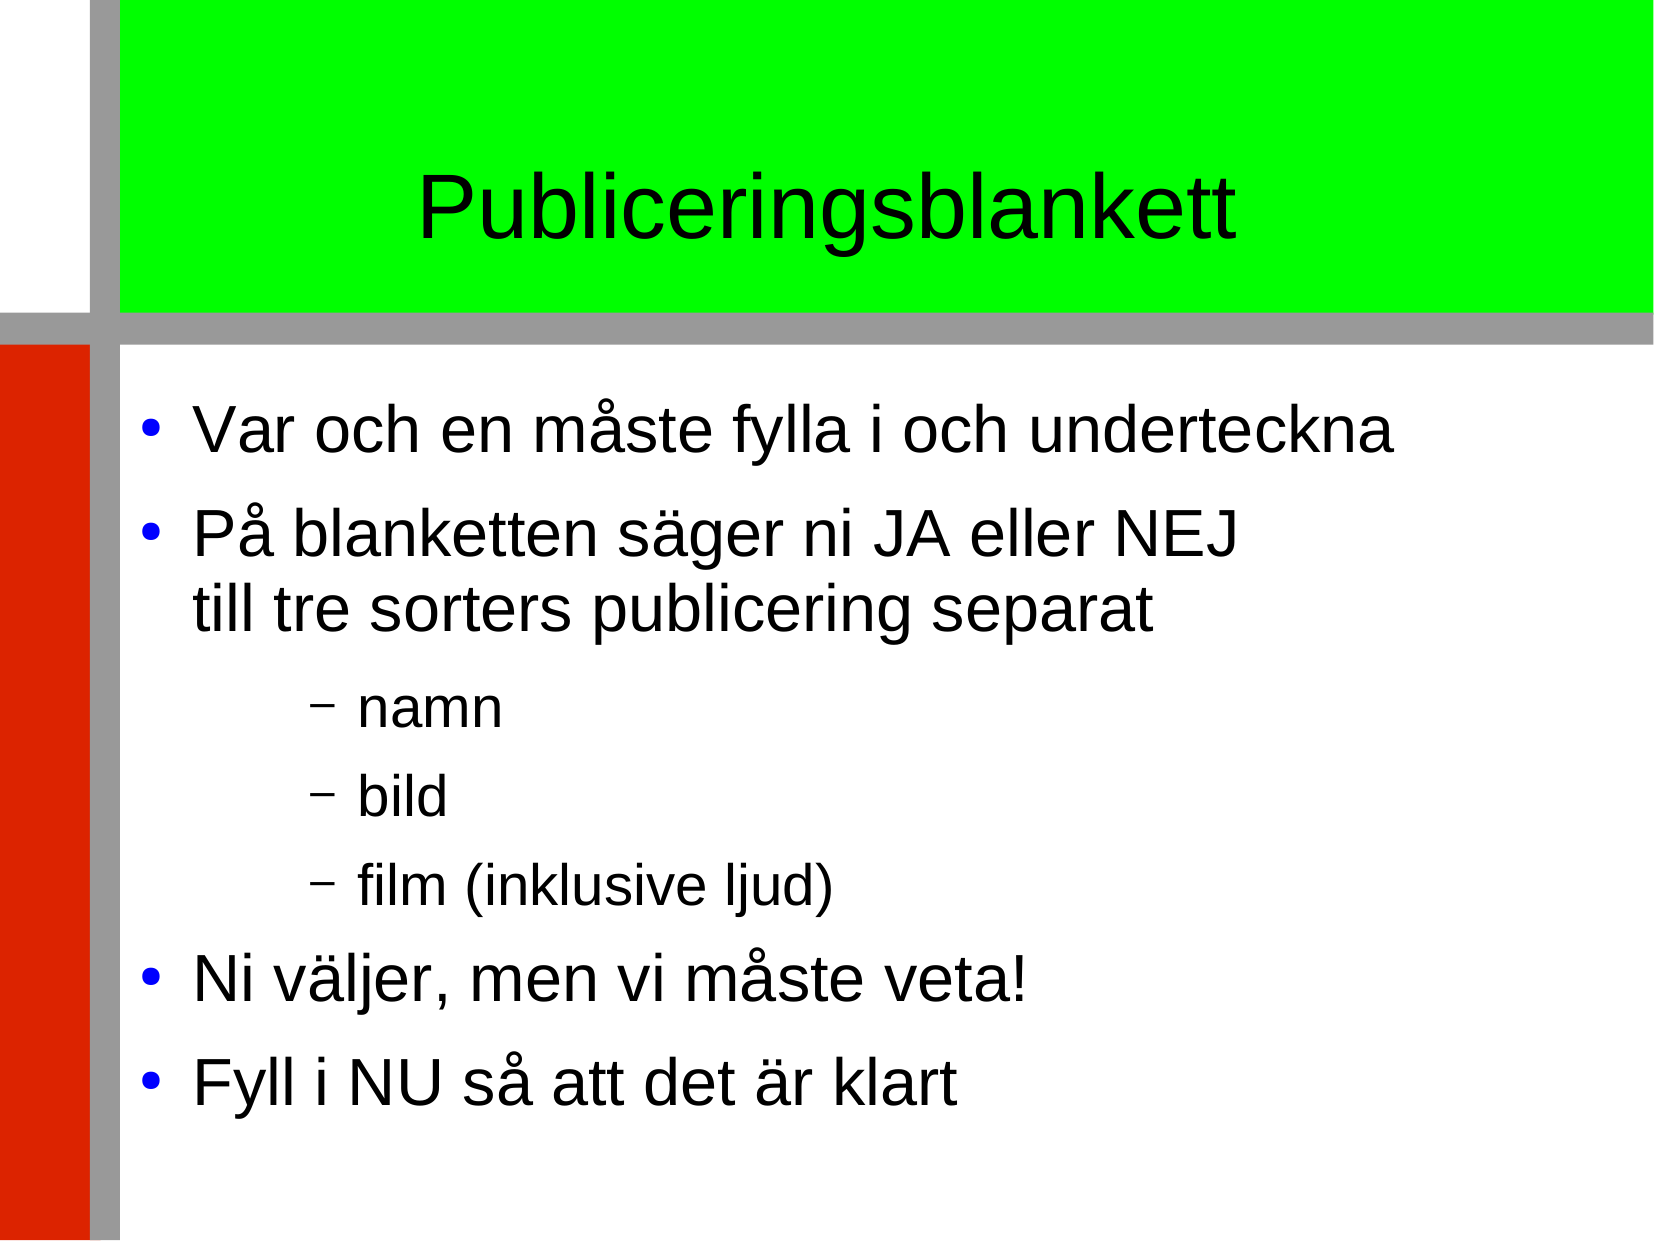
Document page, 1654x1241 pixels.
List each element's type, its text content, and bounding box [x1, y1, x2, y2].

list Var och en måste fylla i och underteckna På blanketten säger ni JA eller NEJ till tre sorters publicering separat namn bild film (inklusive ljud) Ni väljer, men vi måste veta! Fyll i NU så att det är klart [121, 391, 1534, 1121]
title Publiceringsblankett [121, 102, 1534, 310]
